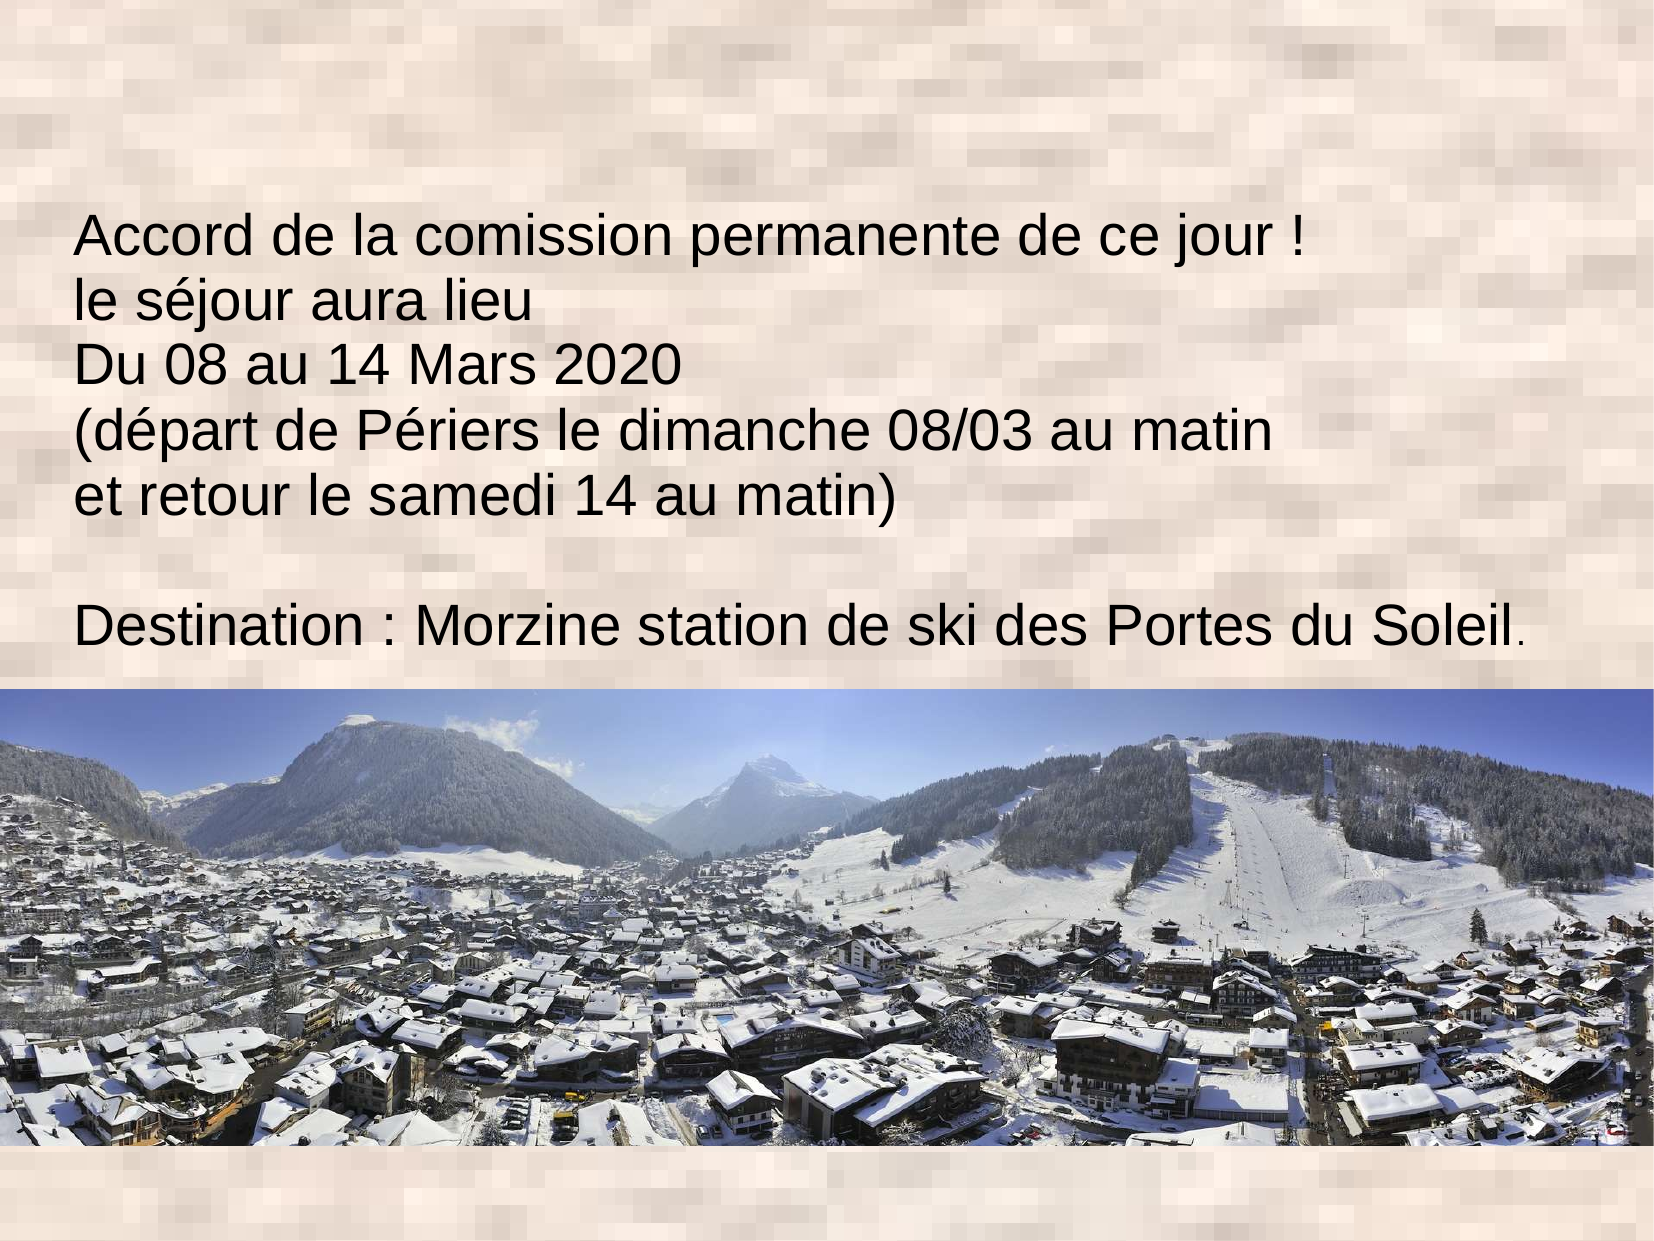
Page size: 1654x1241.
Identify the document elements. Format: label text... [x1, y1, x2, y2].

picture [0, 0, 1654, 1241]
text_box Accord de la comission permanente de ce jour ! le séjour aura lieu Du 08 au 14 Mars 2020 (départ de Périers le dimanche 08/03 au matin et retour le samedi 14 au matin) Destination : Morzine station de ski des Portes du Soleil. [59, 129, 1559, 668]
